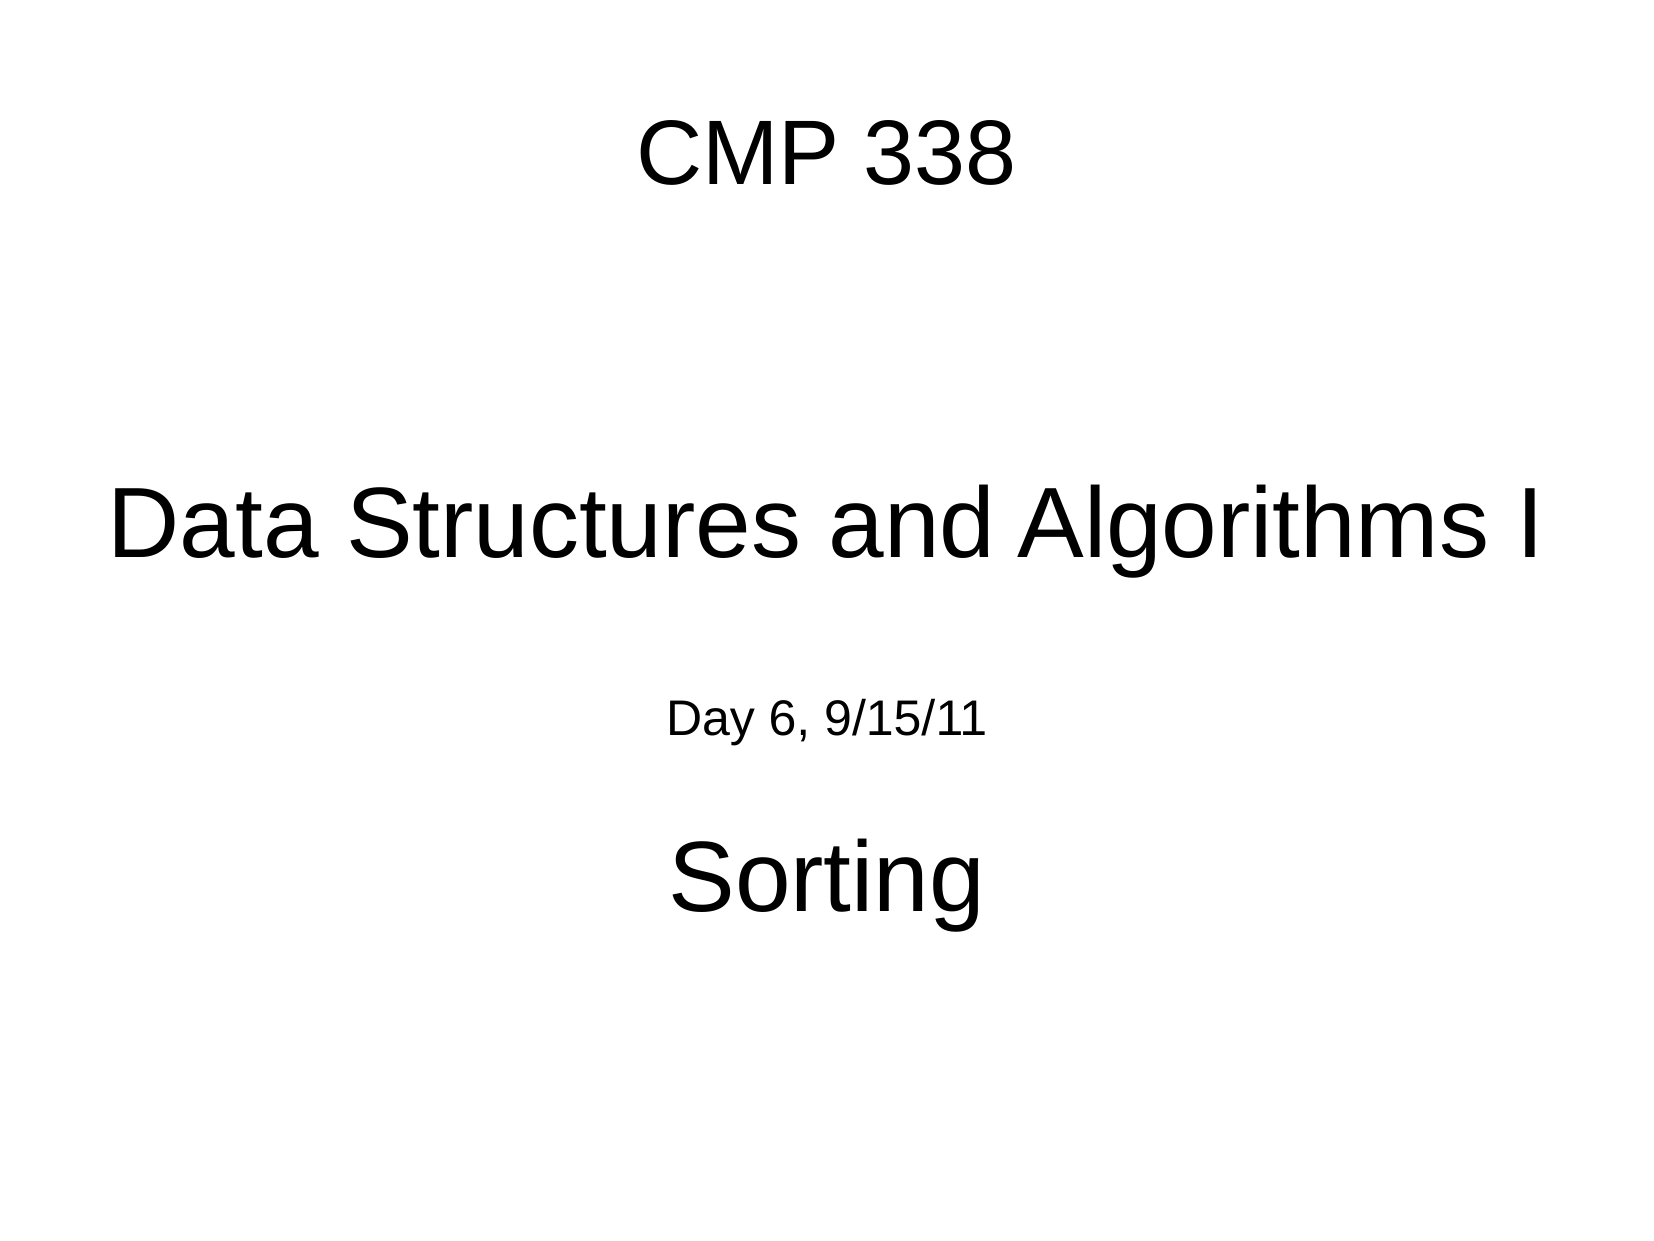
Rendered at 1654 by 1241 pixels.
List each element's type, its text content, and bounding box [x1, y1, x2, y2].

title CMP 338 [82, 49, 1571, 257]
subtitle Data Structures and Algorithms I Day 6, 9/15/11 Sorting [82, 290, 1571, 1109]
